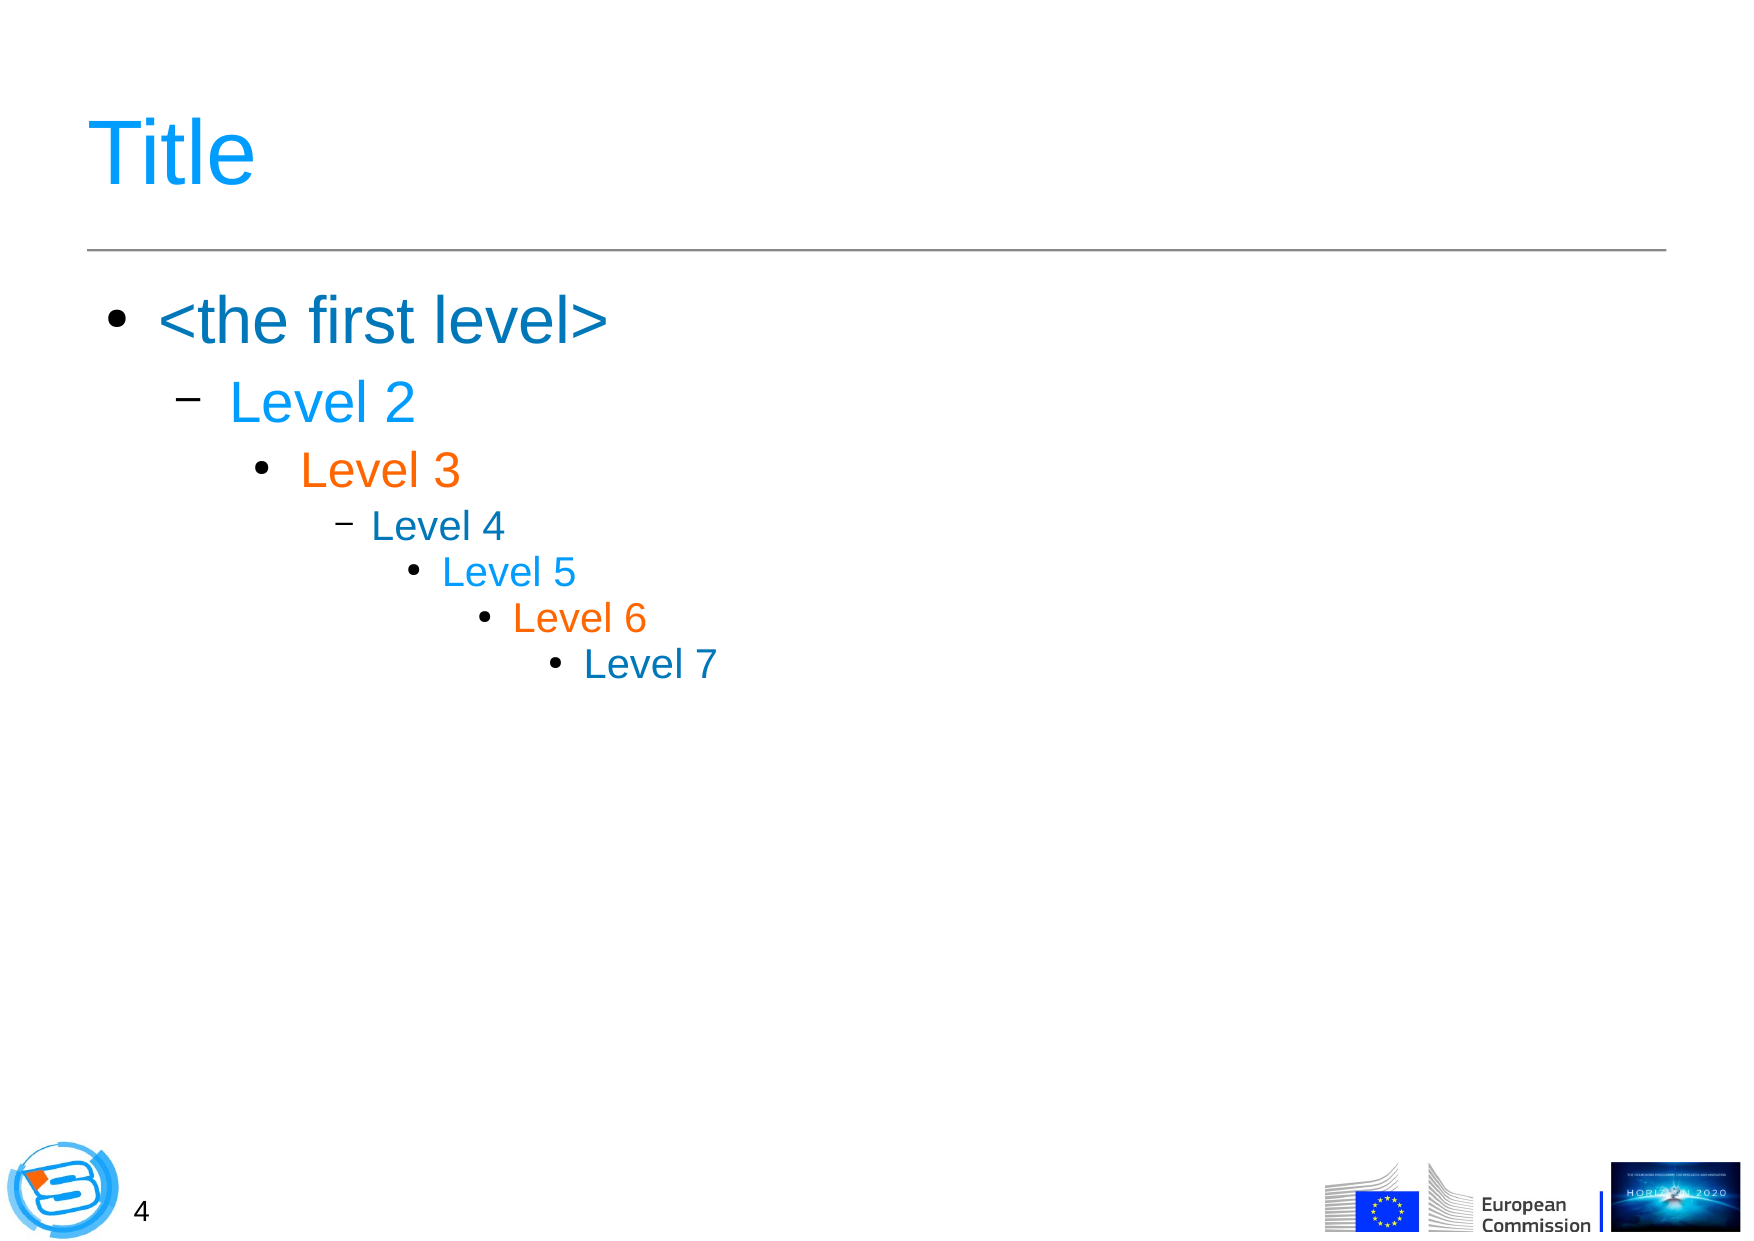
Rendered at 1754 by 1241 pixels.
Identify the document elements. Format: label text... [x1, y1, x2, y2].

title Title [87, 49, 1667, 257]
list <the first level> Level 2 Level 3 Level 4 Level 5 Level 6 Level 7 [87, 290, 1667, 1010]
picture [1325, 1162, 1603, 1232]
picture [1611, 1162, 1741, 1232]
picture [4, 1139, 122, 1241]
